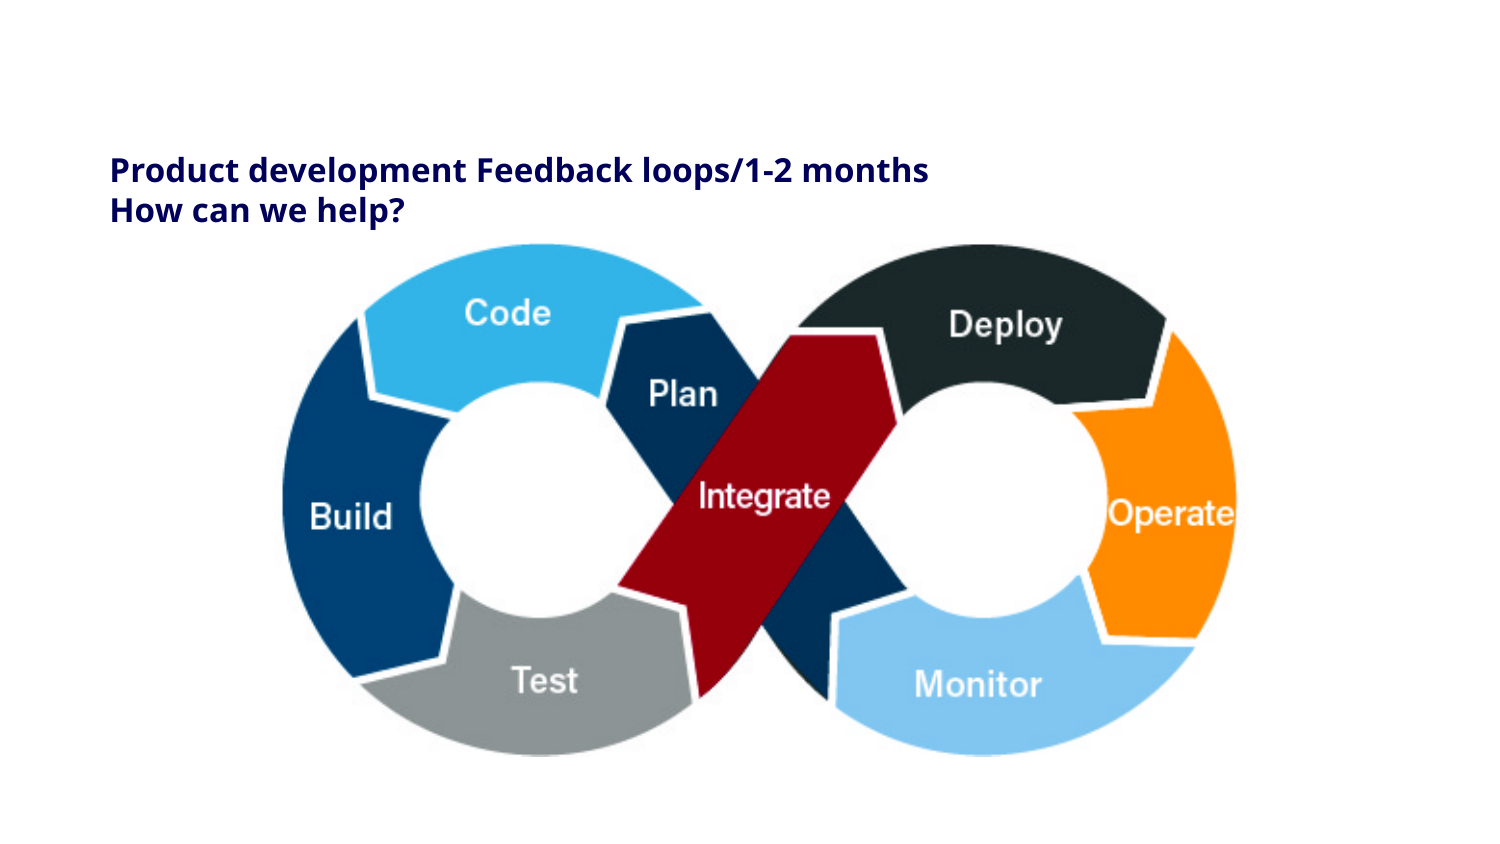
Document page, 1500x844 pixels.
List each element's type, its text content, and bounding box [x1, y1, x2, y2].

picture [260, 243, 1246, 757]
title Product development Feedback loops/1-2 months How can we help? [94, 132, 1312, 244]
